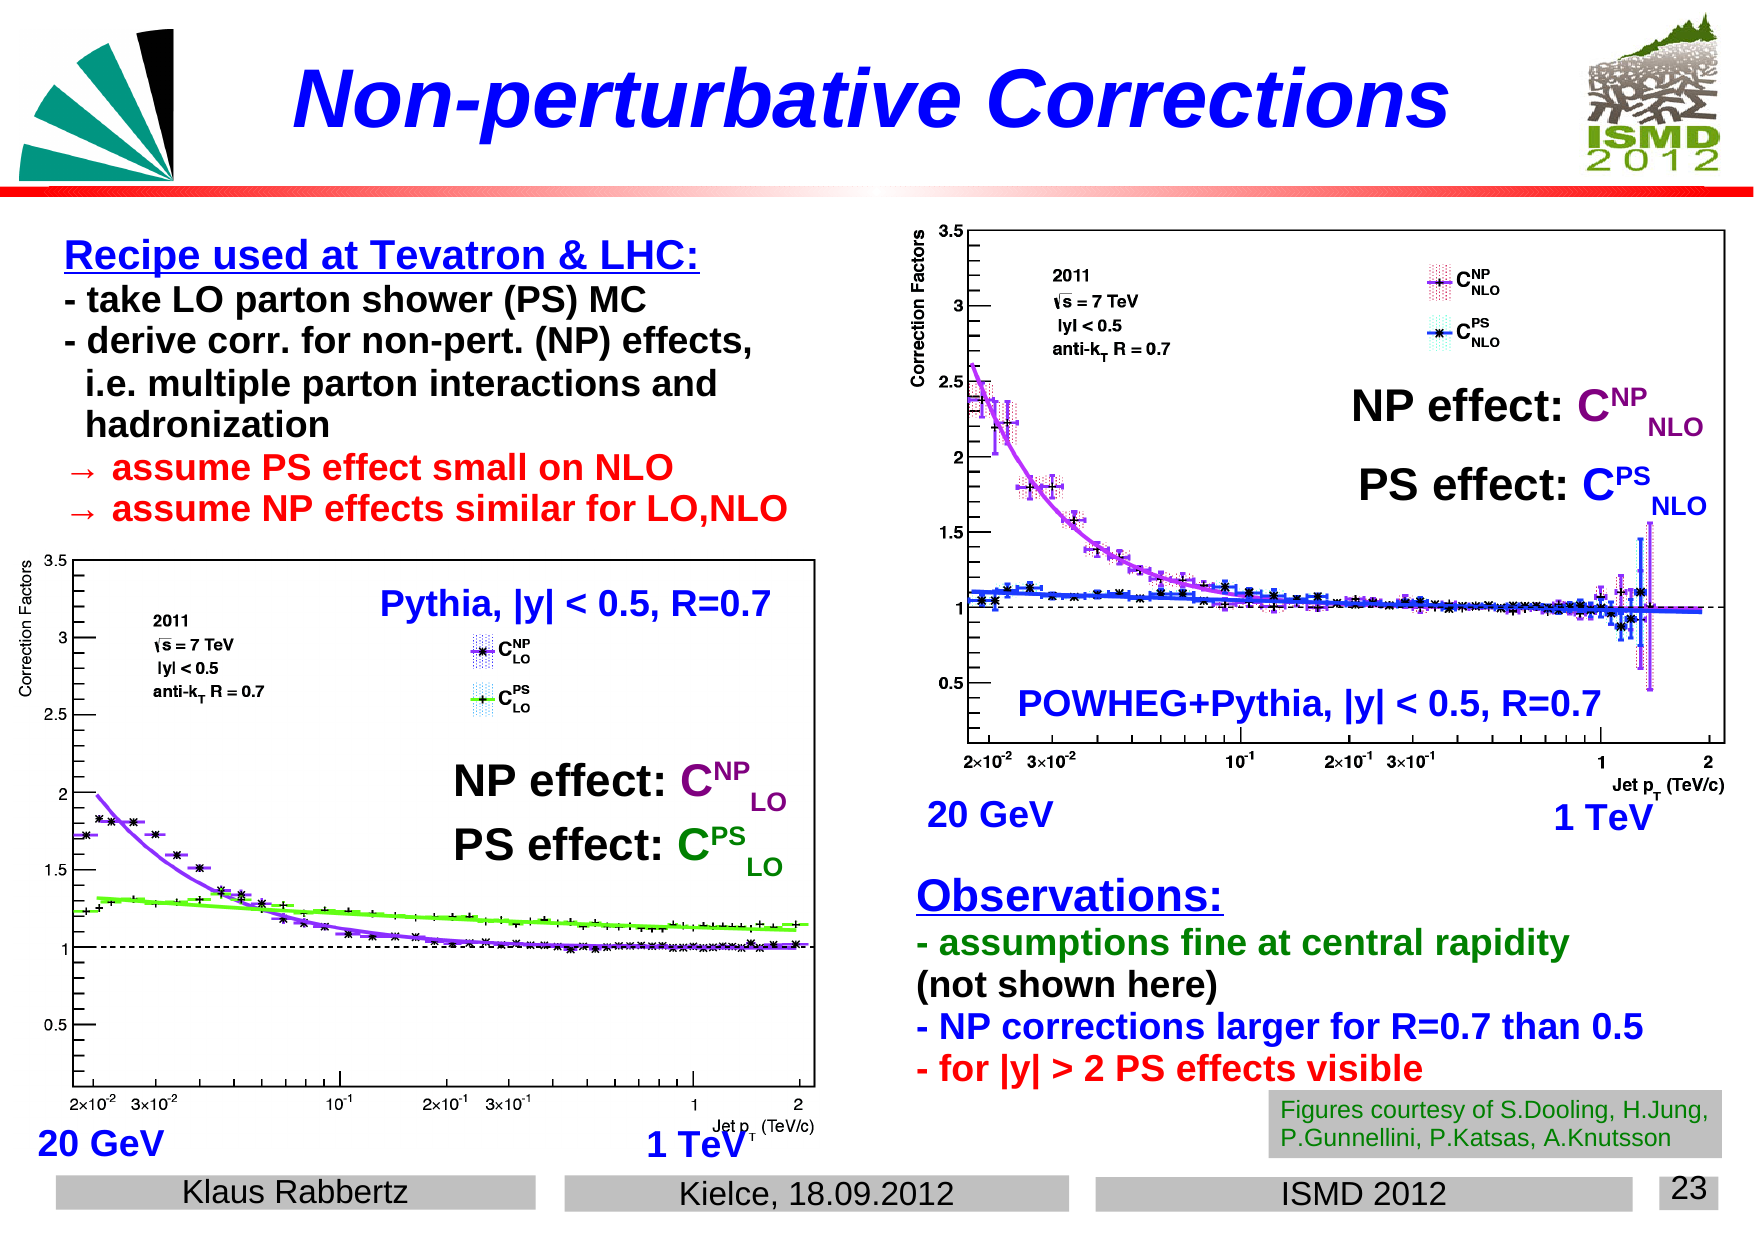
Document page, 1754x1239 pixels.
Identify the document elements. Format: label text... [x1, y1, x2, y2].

text_box 20 GeV [915, 787, 1066, 841]
text_box Figures courtesy of S.Dooling, H.Jung, P.Gunnellini, P.Katsas, A.Knutsson [1268, 1090, 1721, 1159]
title Non-perturbative Corrections [220, 16, 1525, 182]
picture [1579, 5, 1727, 177]
text_box Pythia, |y| < 0.5, R=0.7 [367, 576, 784, 631]
picture [19, 29, 174, 183]
text_box 1 TeV [634, 1117, 759, 1172]
text_box 20 GeV [25, 1116, 177, 1171]
text_box NP effect: CNPNLO [1339, 373, 1716, 448]
text_box Observations: - assumptions fine at central rapidity (not shown here) - NP corrections larger for R=0.7 than 0.5 - for |y| > 2 PS effects visible [904, 863, 1657, 1138]
text_box NP effect: CNPLO [441, 748, 799, 823]
text_box PS effect: CPSLO [441, 823, 795, 888]
text_box Recipe used at Tevatron & LHC: - take LO parton shower (PS) MC - derive corr. for non-pert. (NP) effects, i.e. multiple parton interactions and hadronization → assume PS effect small on NLO → assume NP effects similar for LO,NLO [51, 225, 801, 536]
text_box POWHEG+Pythia, |y| < 0.5, R=0.7 [1005, 676, 1615, 730]
text_box PS effect: CPSNLO [1346, 452, 1719, 528]
picture [900, 217, 1739, 807]
text_box 1 TeV [1541, 790, 1666, 844]
picture [13, 549, 820, 1149]
